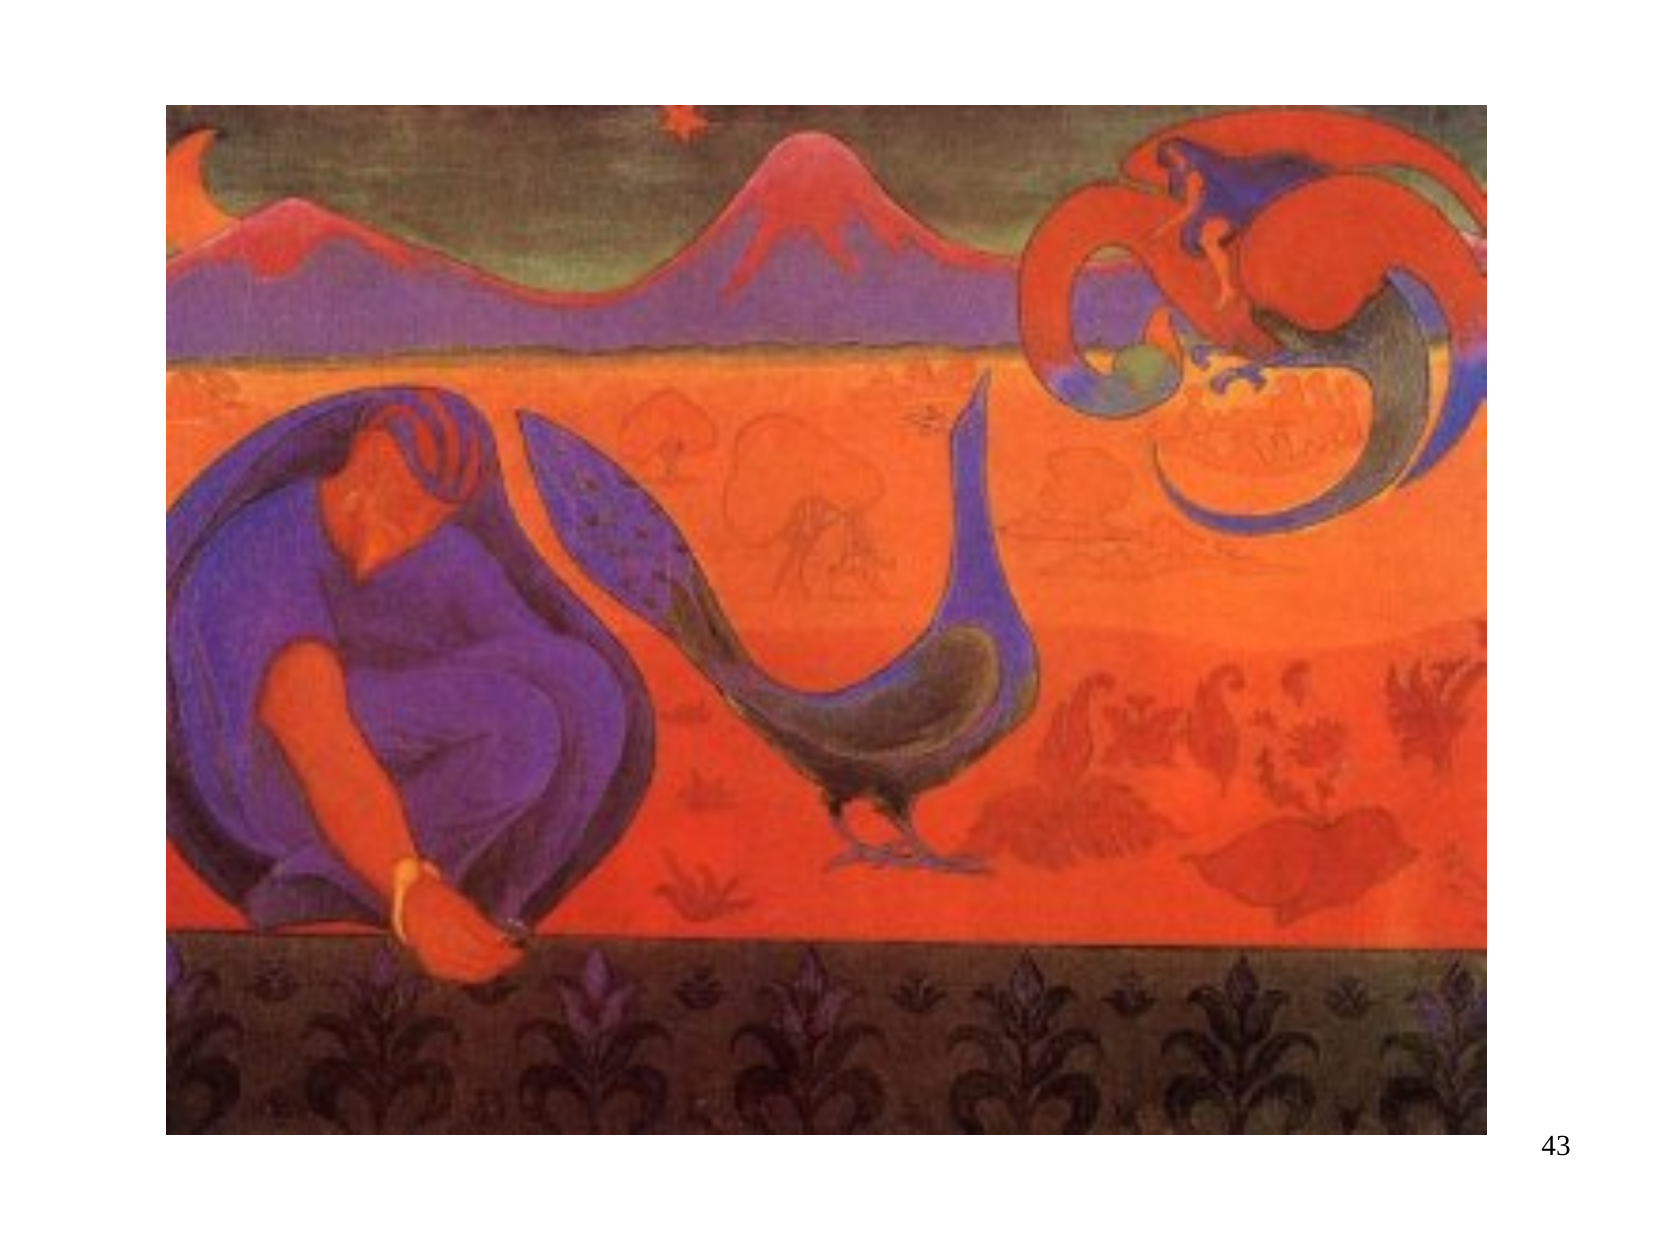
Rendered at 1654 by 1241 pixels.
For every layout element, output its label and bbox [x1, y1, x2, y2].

picture [166, 105, 1487, 1135]
